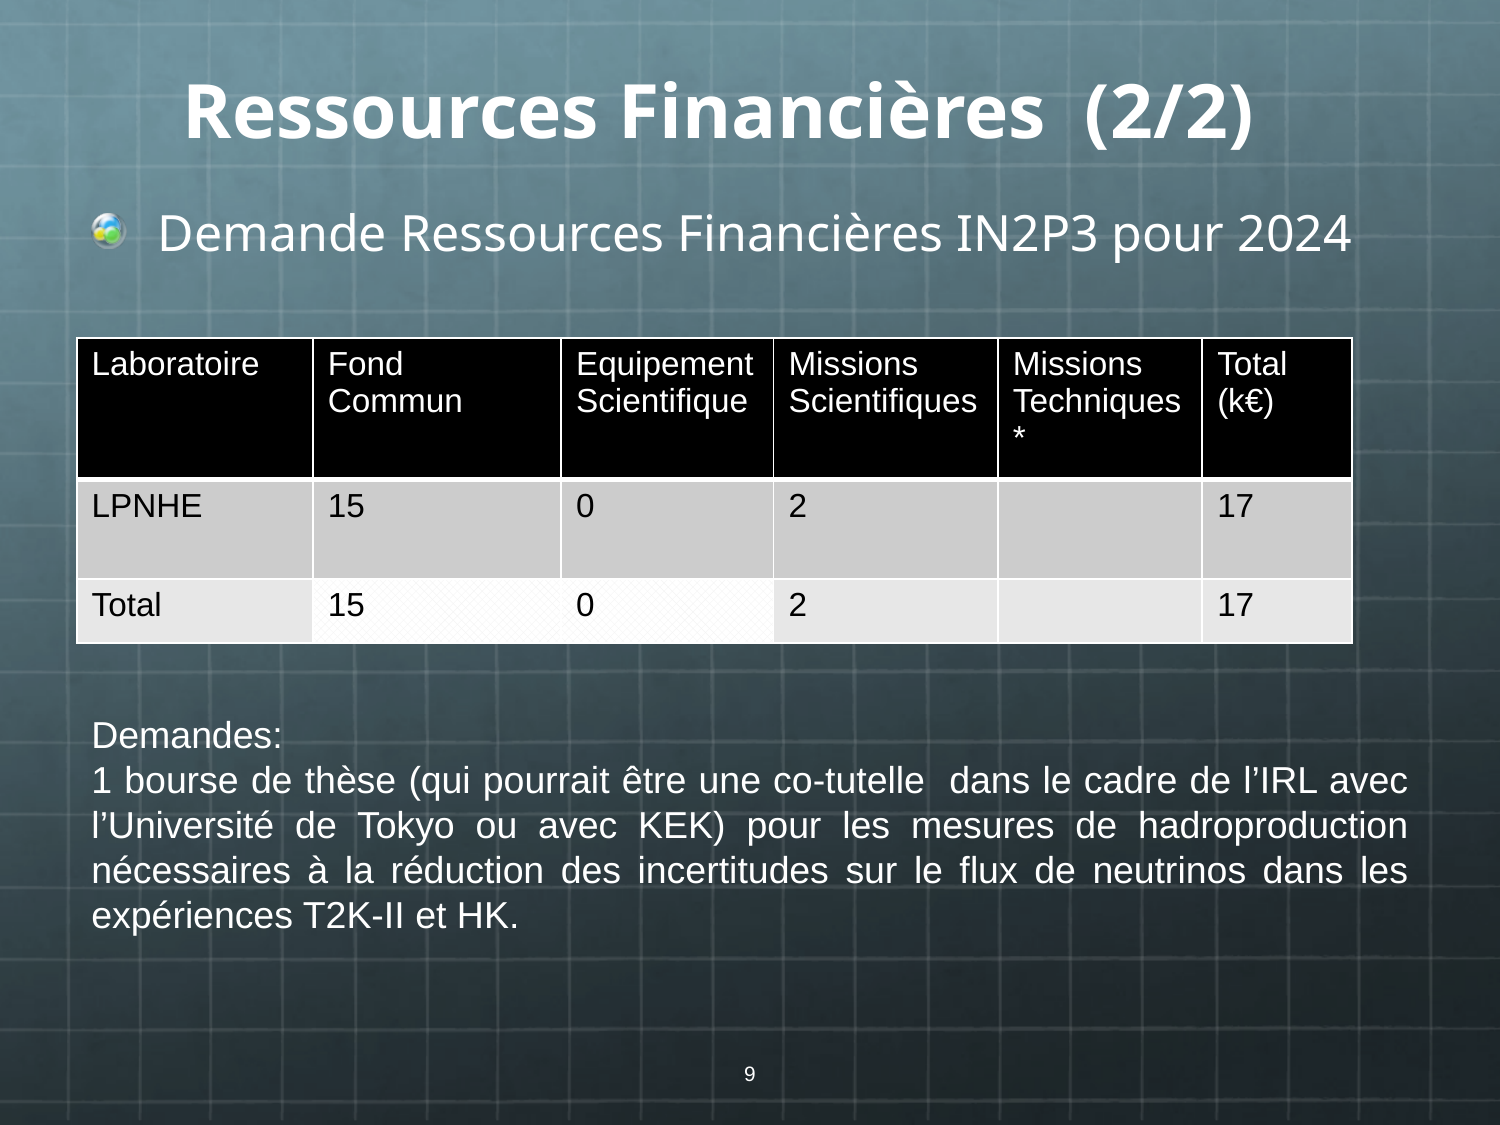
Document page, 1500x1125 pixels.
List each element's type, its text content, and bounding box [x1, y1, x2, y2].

text_box Demande Ressources Financières IN2P3 pour 2024 * Définies comme missions effectuées par personnel technique Demandes: 1 bourse de thèse (qui pourrait être une co-tutelle dans le cadre de l’IRL avec l’Université de Tokyo ou avec KEK) pour les mesures de hadroproduction nécessaires à la réduction des incertitudes sur le flux de neutrinos dans les expériences T2K-II et HK. [76, 148, 1424, 964]
table_cell 17 [1203, 580, 1351, 642]
picture [0, 0, 1500, 1125]
text_box <number> [687, 1042, 813, 1103]
table_cell 15 [314, 580, 560, 642]
table_cell 15 [314, 482, 560, 578]
table_header Missions Techniques* [999, 339, 1201, 477]
table_cell 2 [774, 580, 997, 642]
table_cell [999, 482, 1201, 578]
text_box Ressources Financières (2/2) [53, 32, 1403, 185]
table_header Missions Scientifiques [774, 339, 997, 477]
table_cell [999, 580, 1201, 642]
table_cell 0 [562, 482, 773, 578]
table_cell LPNHE [78, 482, 312, 578]
table_header Equipement Scientifique [562, 339, 773, 477]
table_header Fond Commun [314, 339, 560, 477]
table_cell 17 [1203, 482, 1351, 578]
table_cell 0 [562, 580, 773, 642]
table_cell 2 [774, 482, 997, 578]
table_header Total (k€) [1203, 339, 1351, 477]
table_header Laboratoire [78, 339, 312, 477]
table_cell Total [78, 580, 312, 642]
